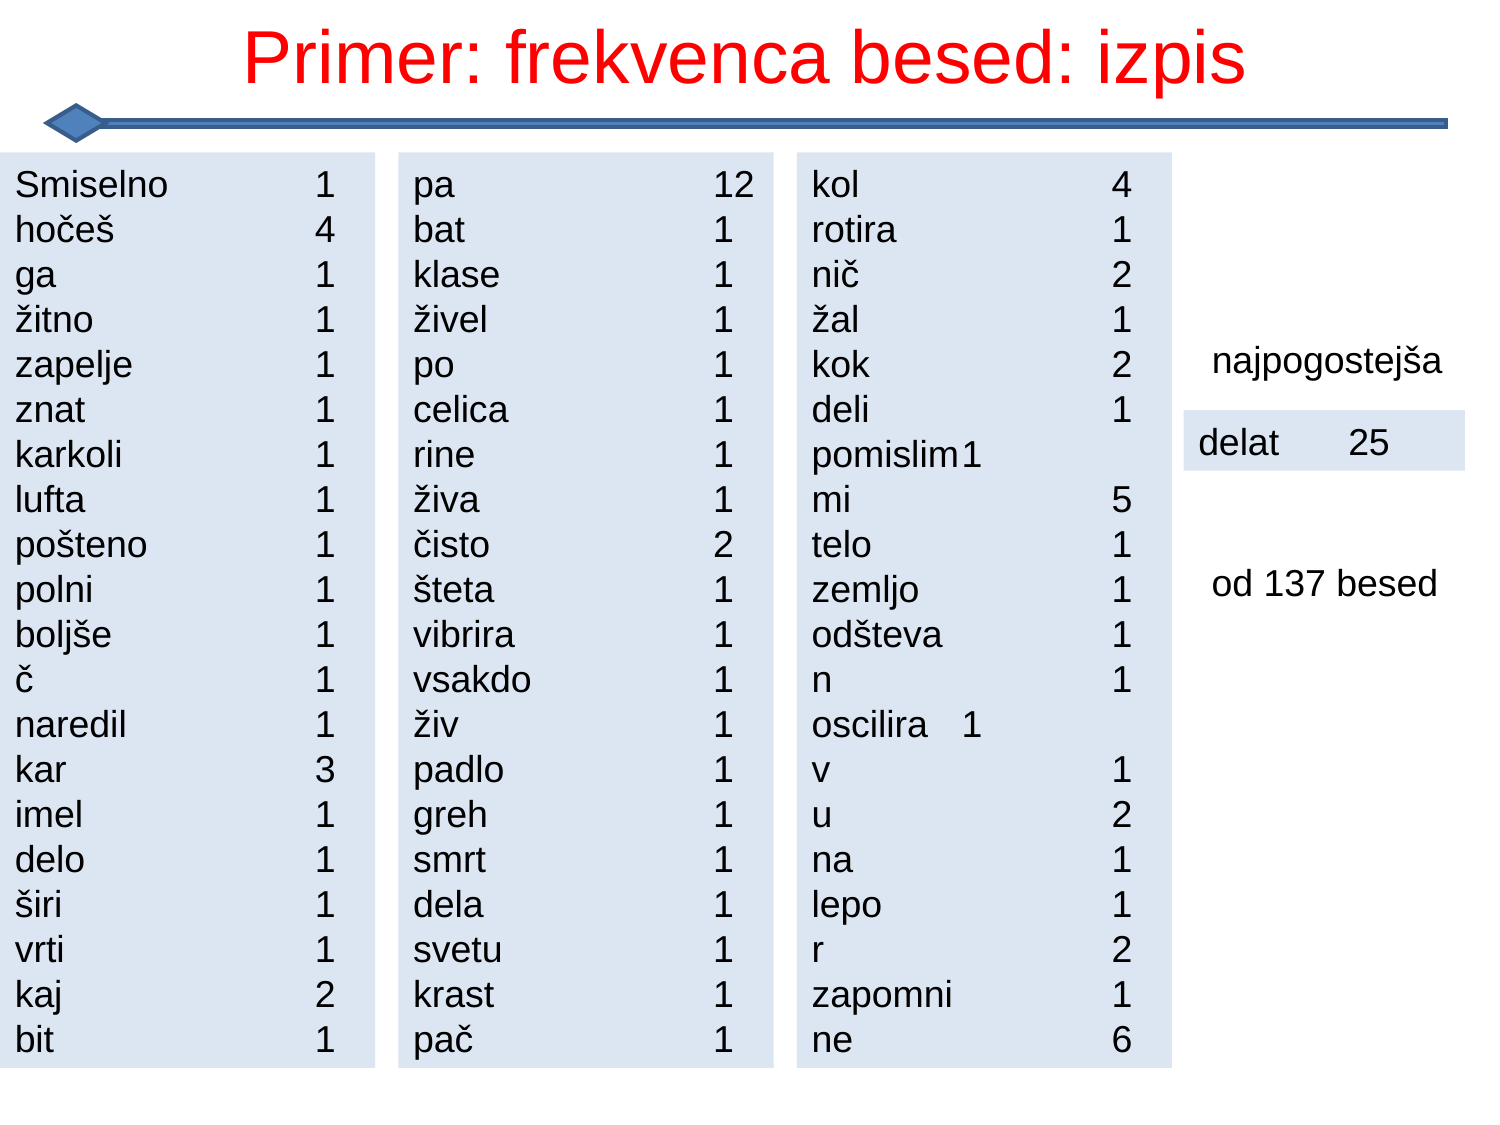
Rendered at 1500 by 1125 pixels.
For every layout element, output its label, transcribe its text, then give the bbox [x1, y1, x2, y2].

title Primer: frekvenca besed: izpis [70, 0, 1421, 108]
text_box delat 25 [1183, 410, 1465, 471]
text_box najpogostejša [1197, 328, 1458, 389]
text_box Smiselno 1 hočeš 4 ga 1 žitno 1 zapelje 1 znat 1 karkoli 1 lufta 1 pošteno 1 polni 1 boljše 1 č 1 naredil 1 kar 3 imel 1 delo 1 širi 1 vrti 1 kaj 2 bit 1 [0, 152, 376, 1068]
text_box pa 12 bat 1 klase 1 živel 1 po 1 celica 1 rine 1 živa 1 čisto 2 šteta 1 vibrira 1 vsakdo 1 živ 1 padlo 1 greh 1 smrt 1 dela 1 svetu 1 krast 1 pač 1 [398, 152, 774, 1068]
text_box kol 4 rotira 1 nič 2 žal 1 kok 2 deli 1 pomislim 1 mi 5 telo 1 zemljo 1 odšteva 1 n 1 oscilira 1 v 1 u 2 na 1 lepo 1 r 2 zapomni 1 ne 6 [796, 152, 1172, 1068]
text_box od 137 besed [1196, 550, 1454, 612]
